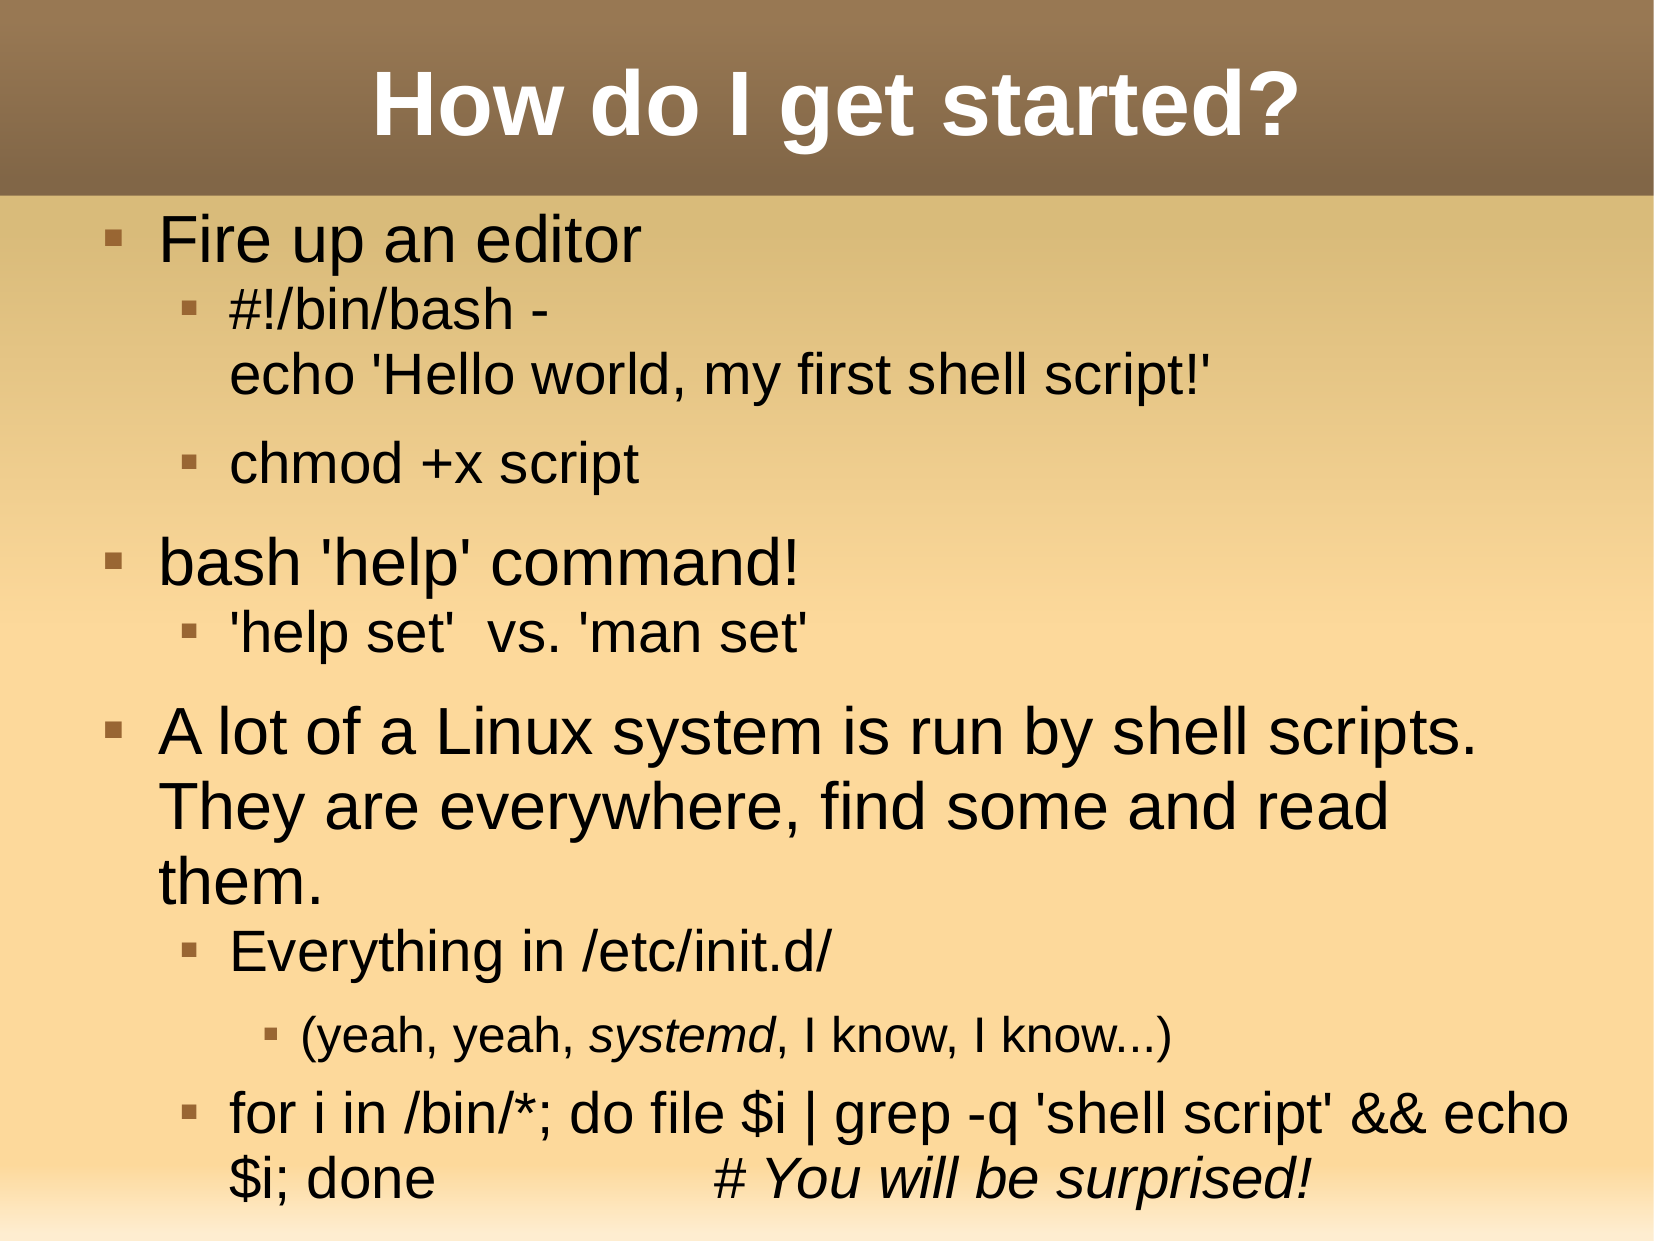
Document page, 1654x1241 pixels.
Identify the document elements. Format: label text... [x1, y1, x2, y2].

picture [0, 0, 1654, 1241]
list Fire up an editor #!/bin/bash - echo 'Hello world, my first shell script!' chmod +x script bash 'help' command! 'help set' vs. 'man set' A lot of a Linux system is run by shell scripts. They are everywhere, find some and read them. Everything in /etc/init.d/ (yeah, yeah, systemd, I know, I know...) for i in /bin/*; do file $i | grep -q 'shell script' && echo $i; done # You will be surprised! [87, 201, 1576, 1215]
title How do I get started? [76, 0, 1565, 208]
